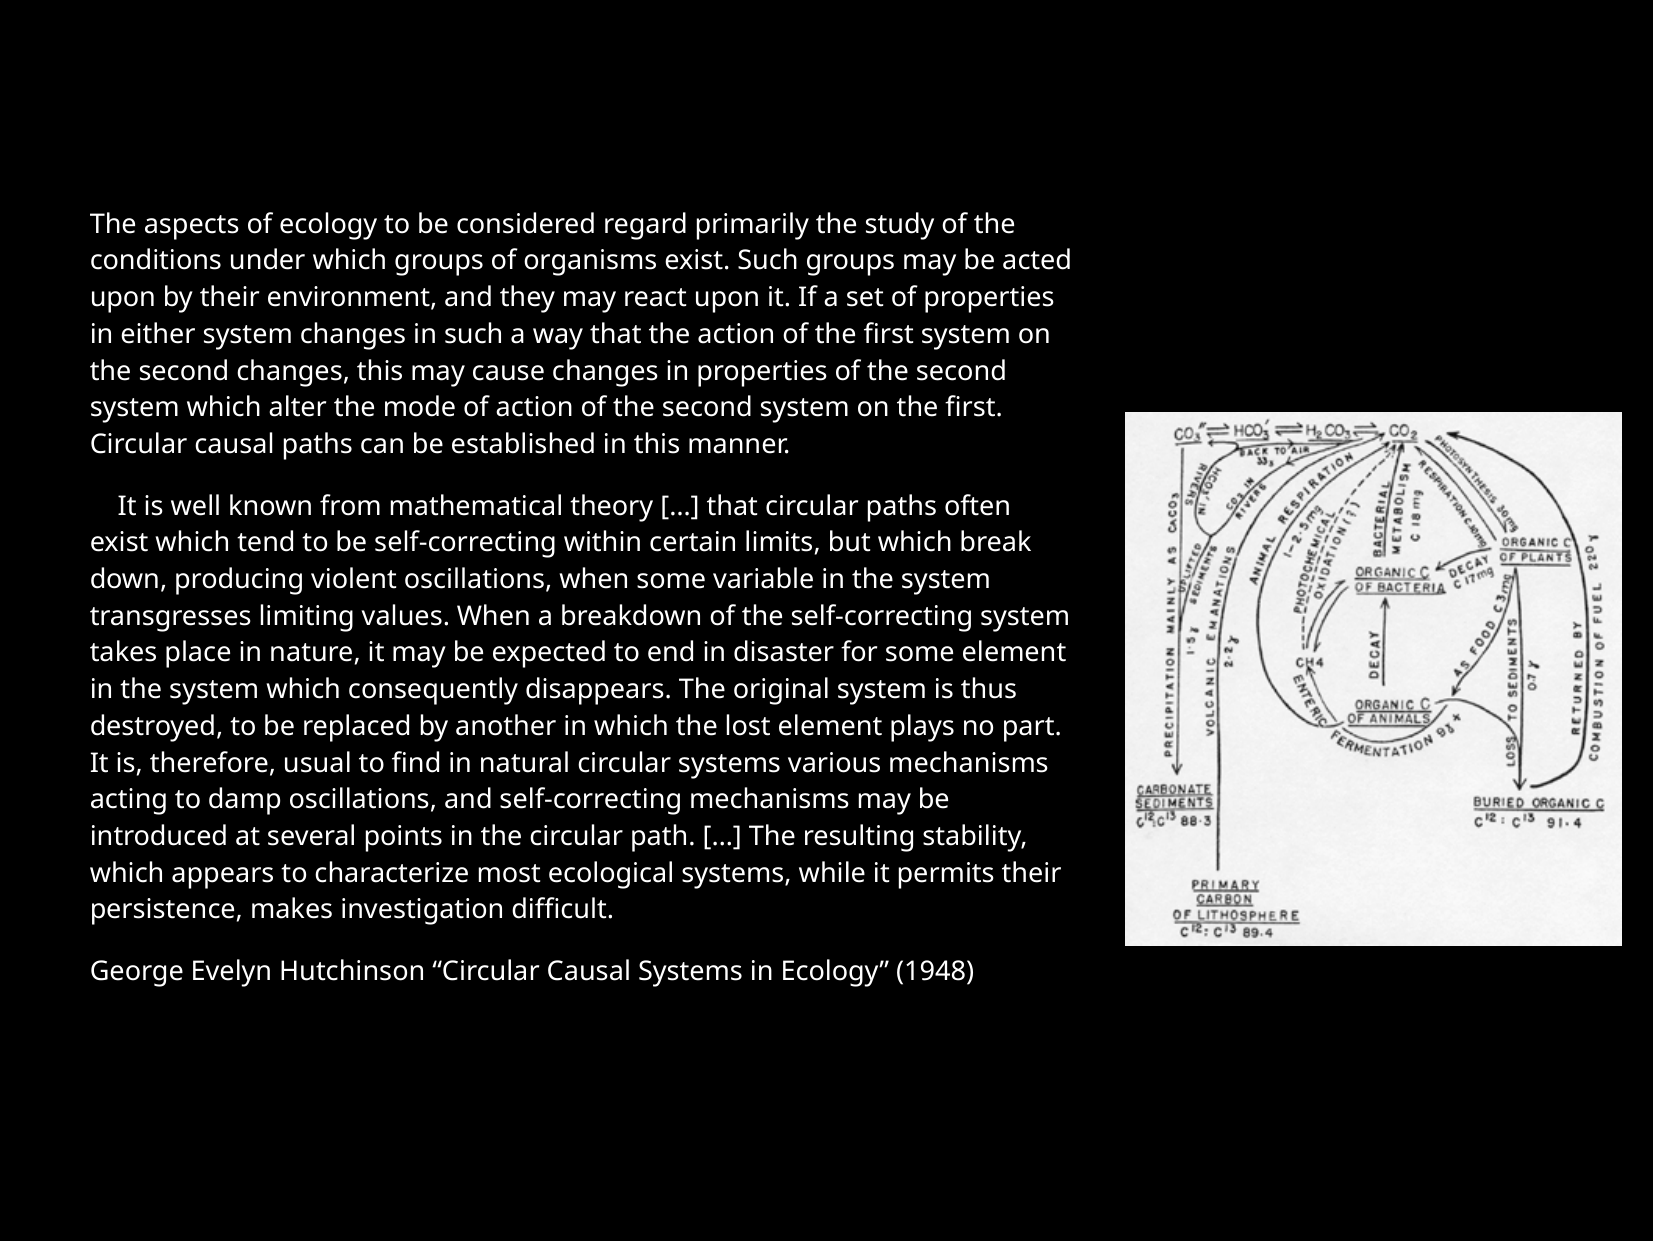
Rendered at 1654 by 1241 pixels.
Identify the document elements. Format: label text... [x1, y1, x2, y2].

picture [1125, 412, 1622, 946]
text_box The aspects of ecology to be considered regard primarily the study of the conditions under which groups of organisms exist. Such groups may be acted upon by their environment, and they may react upon it. If a set of properties in either system changes in such a way that the action of the first system on the second changes, this may cause changes in properties of the second system which alter the mode of action of the second system on the first. Circular causal paths can be established in this manner. It is well known from mathematical theory […] that circular paths often exist which tend to be self-correcting within certain limits, but which break down, producing violent oscillations, when some variable in the system transgresses limiting values. When a breakdown of the self-correcting system takes place in nature, it may be expected to end in disaster for some element in the system which consequently disappears. The original system is thus destroyed, to be replaced by another in which the lost element plays no part. It is, therefore, usual to find in natural circular systems various mechanisms acting to damp oscillations, and self-correcting mechanisms may be introduced at several points in the circular path. […] The resulting stability, which appears to characterize most ecological systems, while it permits their persistence, makes investigation difficult. George Evelyn Hutchinson “Circular Causal Systems in Ecology” (1948) [75, 196, 1088, 1241]
